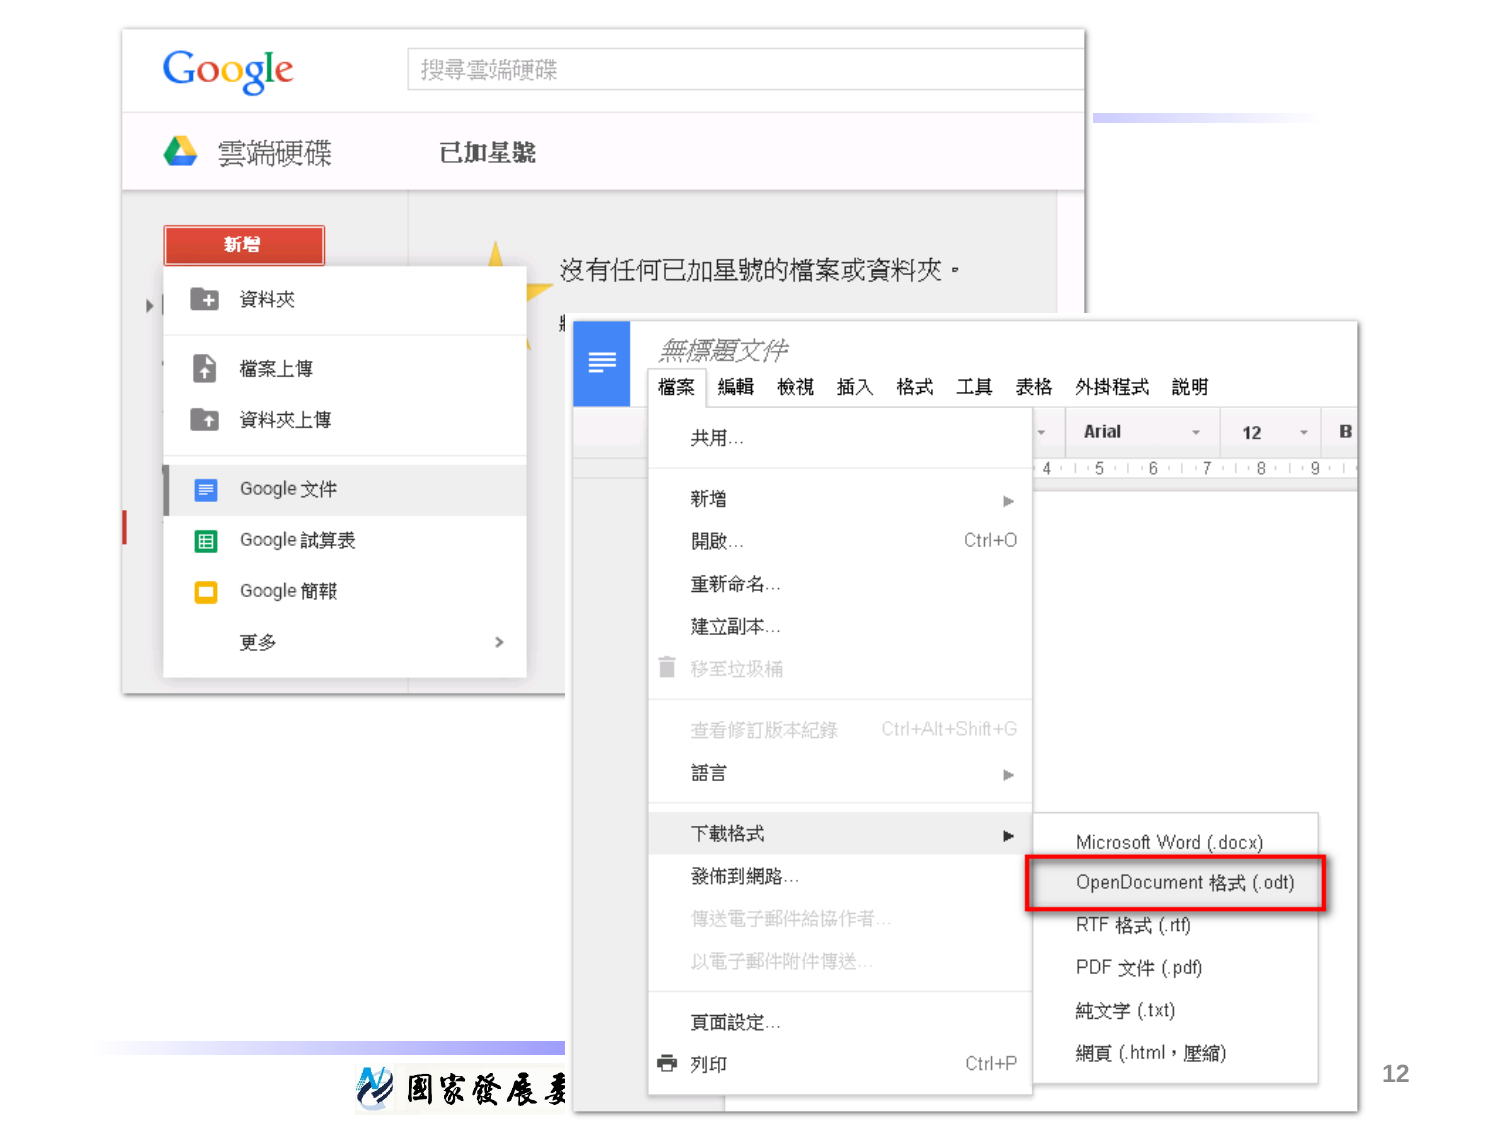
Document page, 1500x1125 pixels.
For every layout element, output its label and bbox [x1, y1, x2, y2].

picture [114, 21, 1366, 1120]
